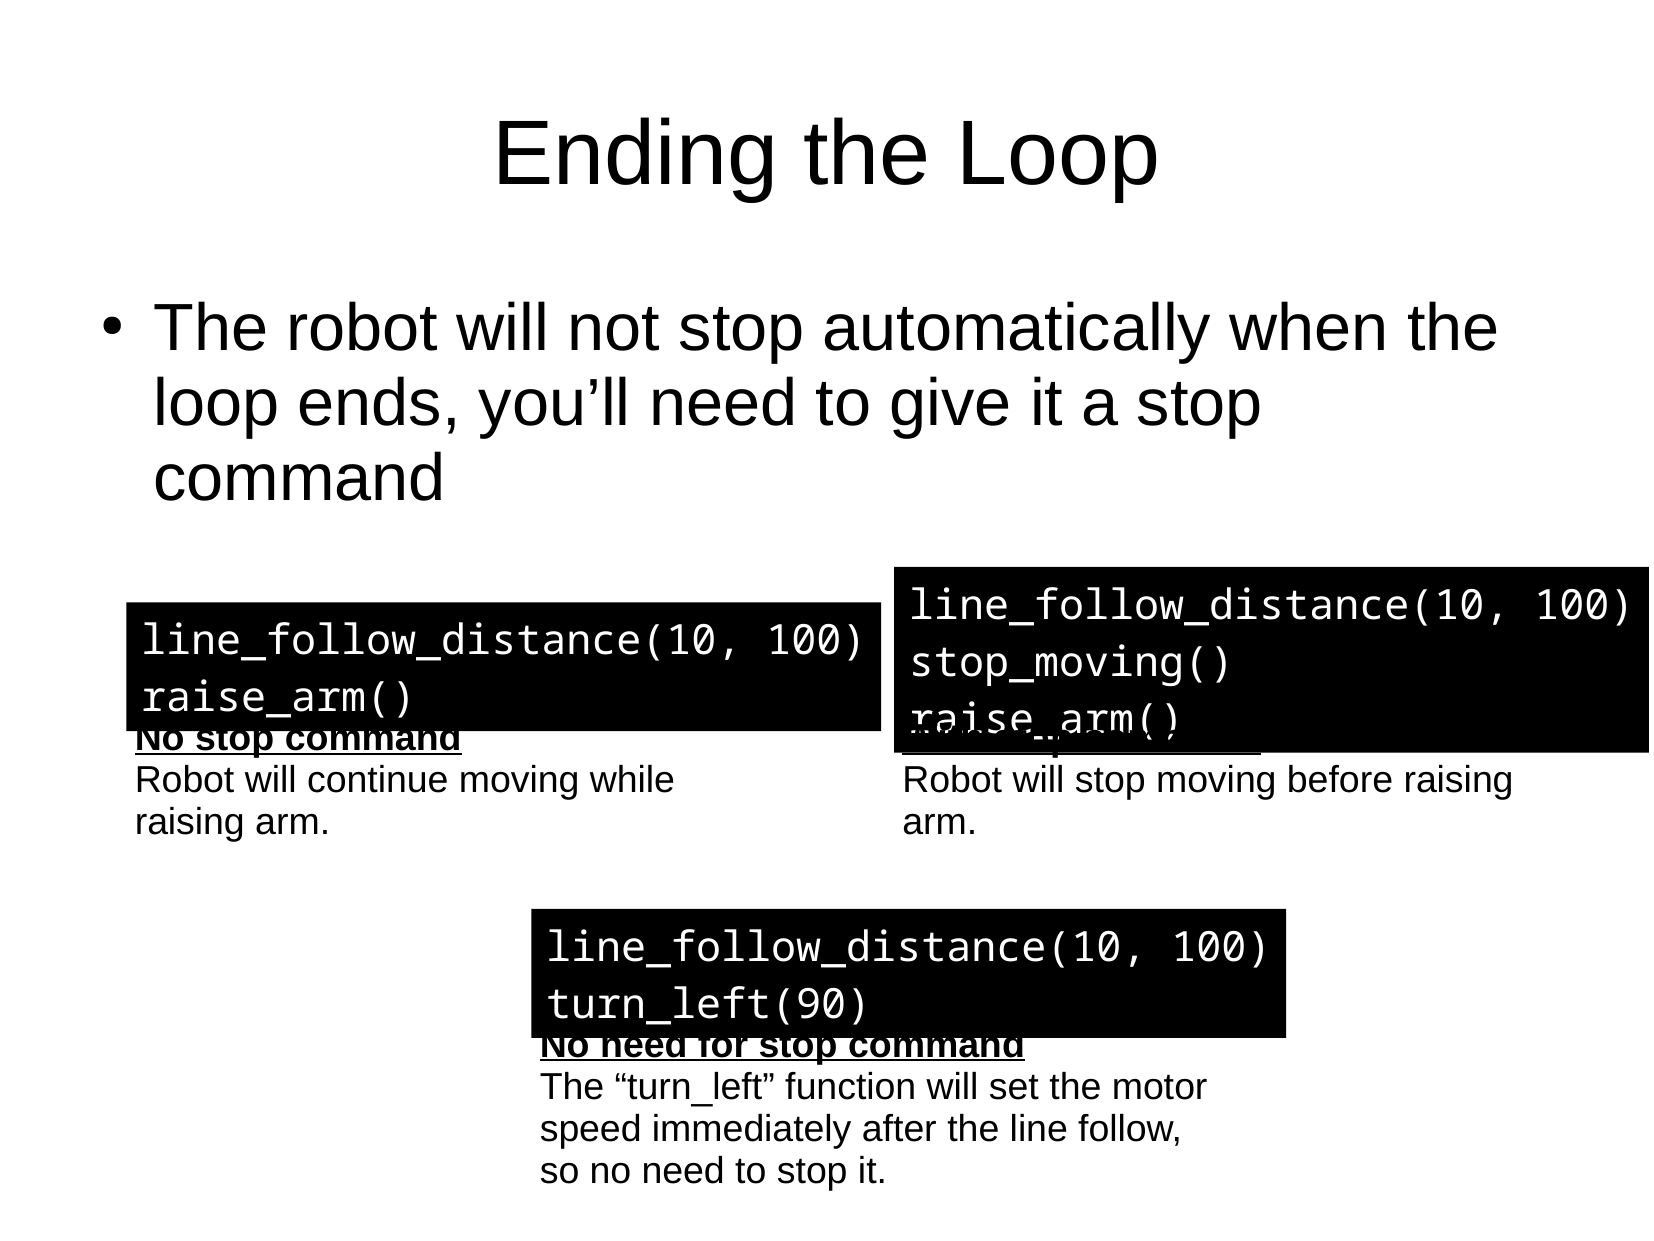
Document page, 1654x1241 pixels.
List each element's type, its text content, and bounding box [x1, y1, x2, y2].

text_box line_follow_distance(10, 100) turn_left(90) [531, 908, 1201, 1008]
text_box With stop command Robot will stop moving before raising arm. [887, 709, 1540, 850]
list The robot will not stop automatically when the loop ends, you’ll need to give it a stop command [82, 290, 1571, 1010]
text_box line_follow_distance(10, 100) raise_arm() [126, 602, 796, 701]
title Ending the Loop [82, 49, 1571, 257]
text_box line_follow_distance(10, 100) stop_moving() raise_arm() [894, 566, 1563, 708]
text_box No need for stop command The “turn_left” function will set the motor speed immediately after the line follow, so no need to stop it. [525, 1015, 1223, 1241]
text_box No stop command Robot will continue moving while raising arm. [120, 709, 690, 850]
